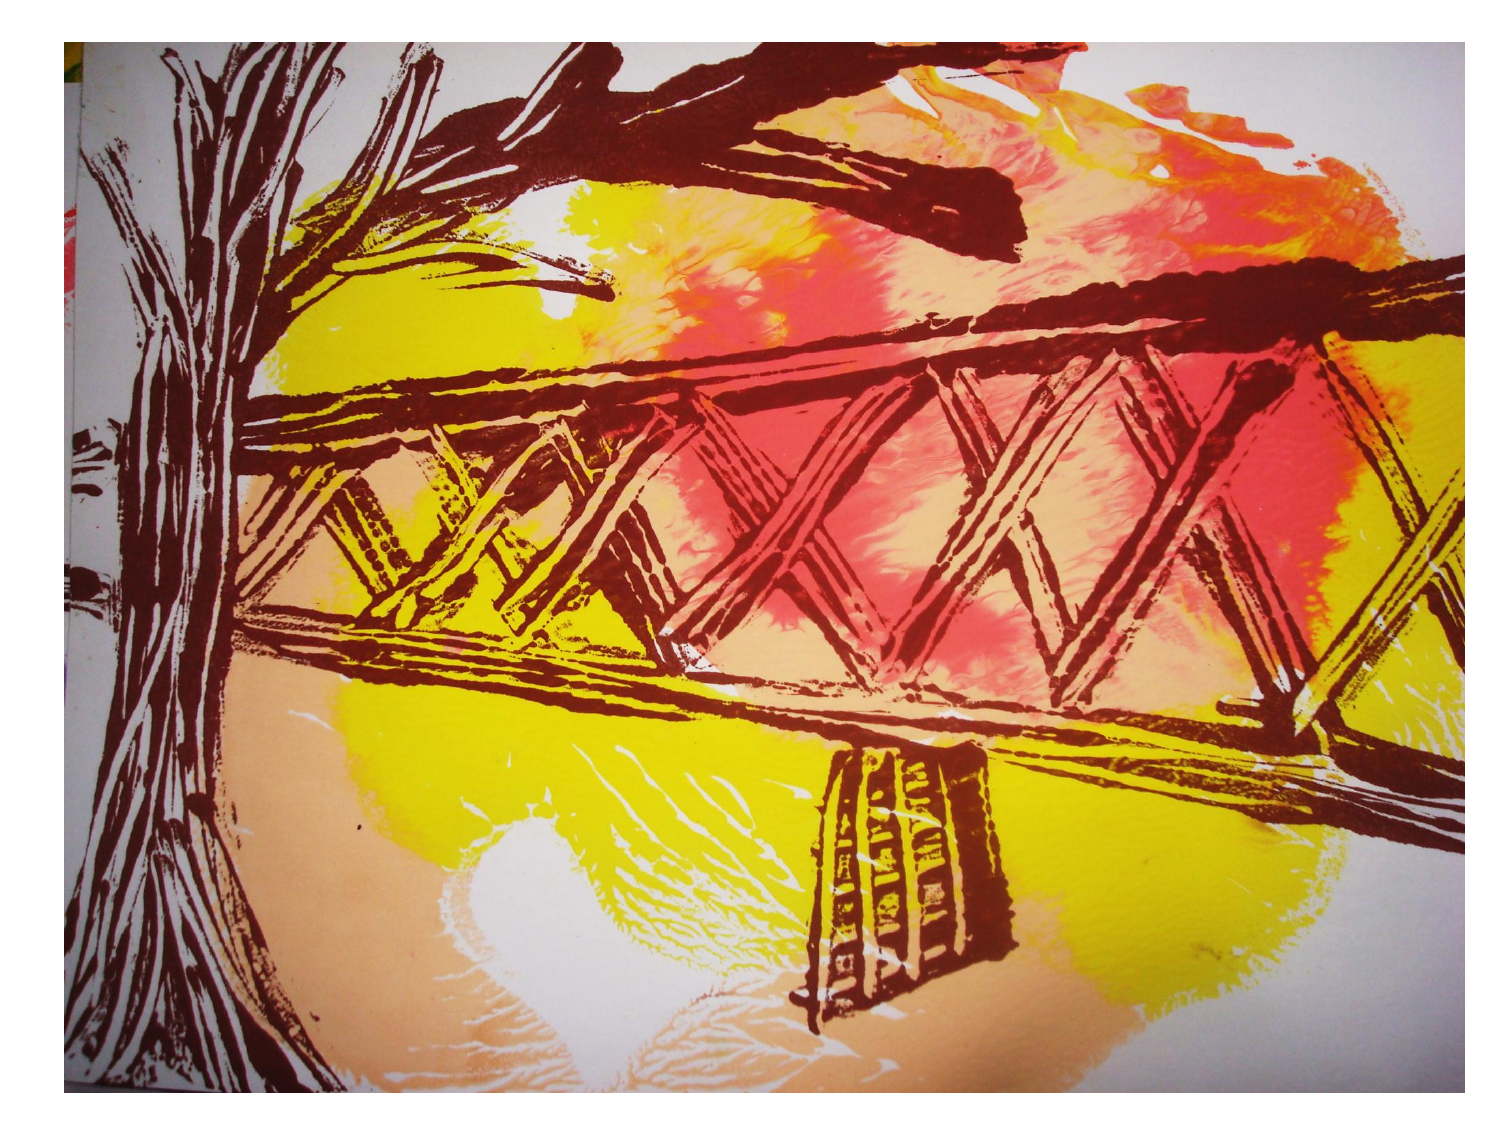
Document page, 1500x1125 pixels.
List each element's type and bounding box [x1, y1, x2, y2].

picture [64, 42, 1465, 1093]
